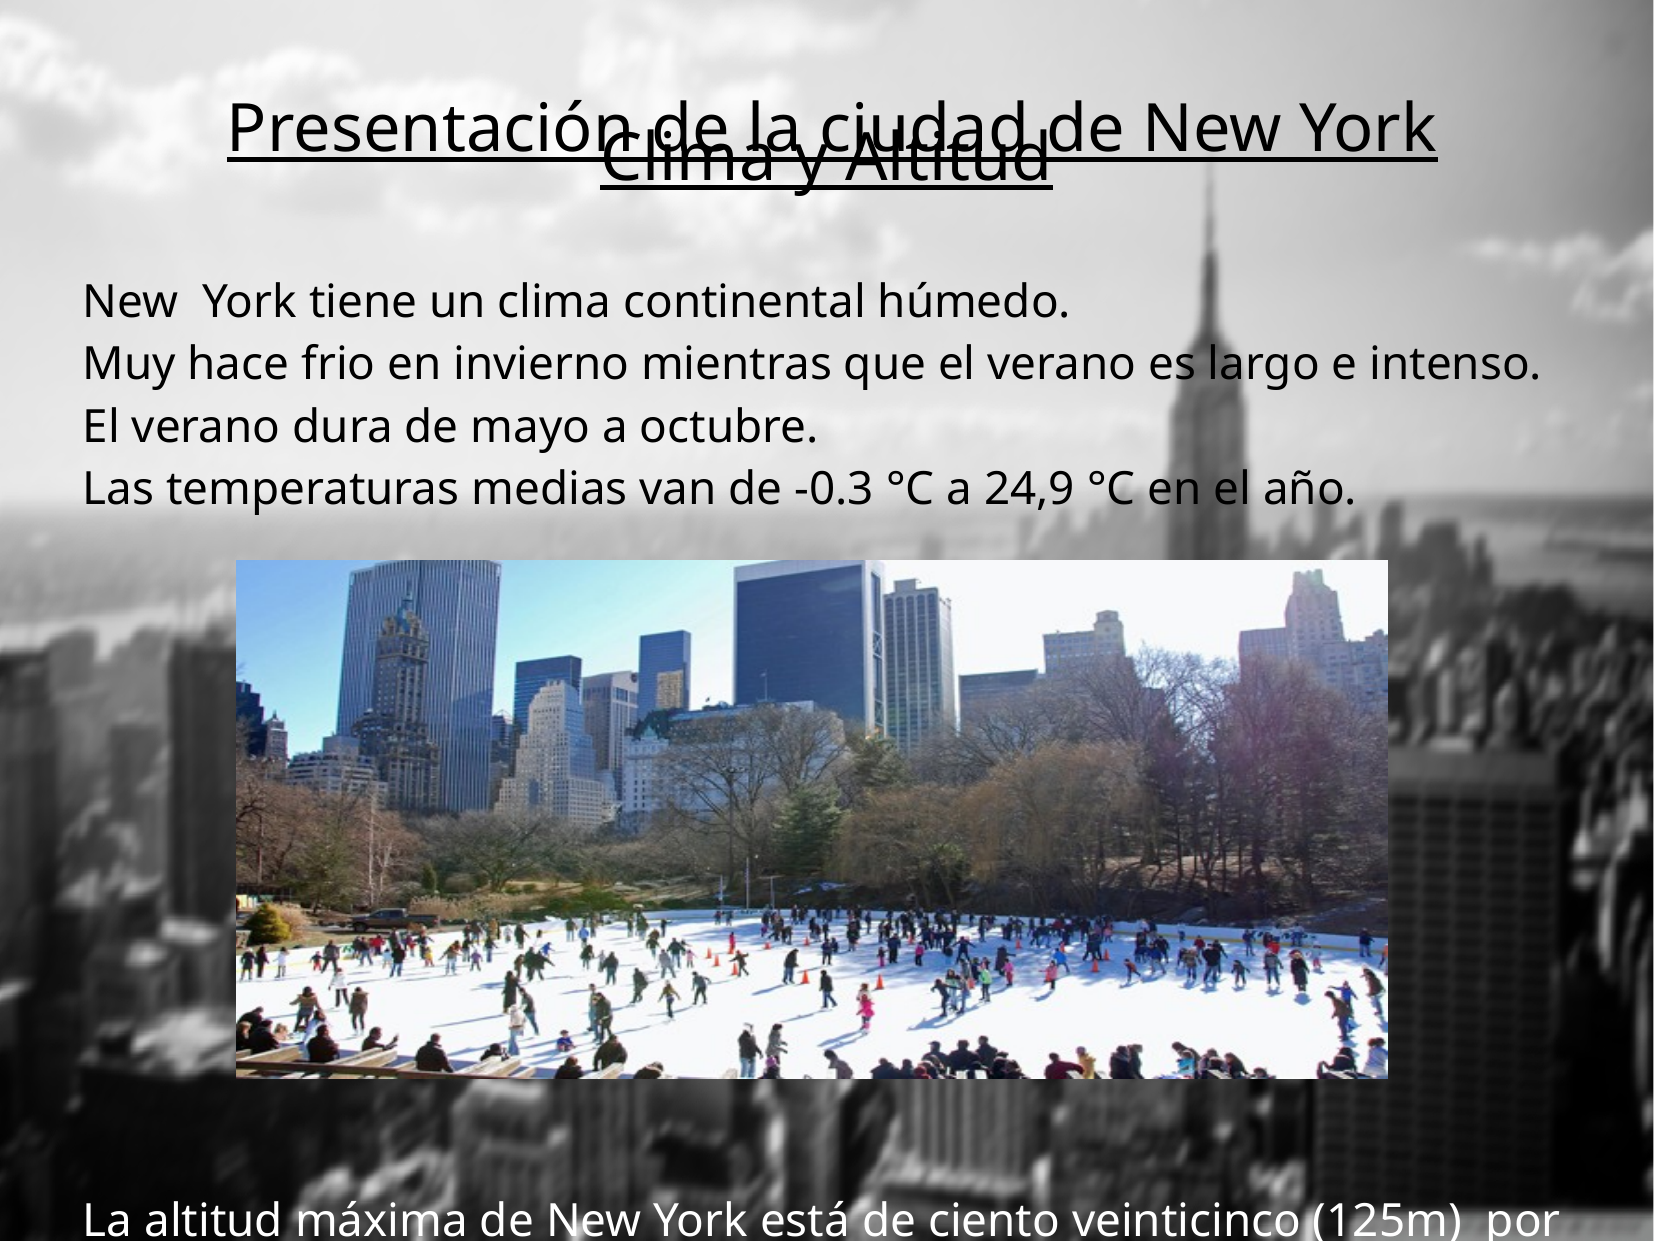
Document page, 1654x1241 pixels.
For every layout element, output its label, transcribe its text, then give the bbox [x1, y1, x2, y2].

subtitle Clima y Altitud New York tiene un clima continental húmedo. Muy hace frio en invierno mientras que el verano es largo e intenso. El verano dura de mayo a octubre. Las temperaturas medias van de -0.3 °C a 24,9 °C en el año. La altitud máxima de New York está de ciento veinticinco (125m) por encima del nivel del mar . [82, 30, 1571, 1241]
picture [0, 0, 1654, 1241]
picture [236, 560, 1388, 1079]
title Presentación de la ciudad de New York [88, 29, 1577, 222]
